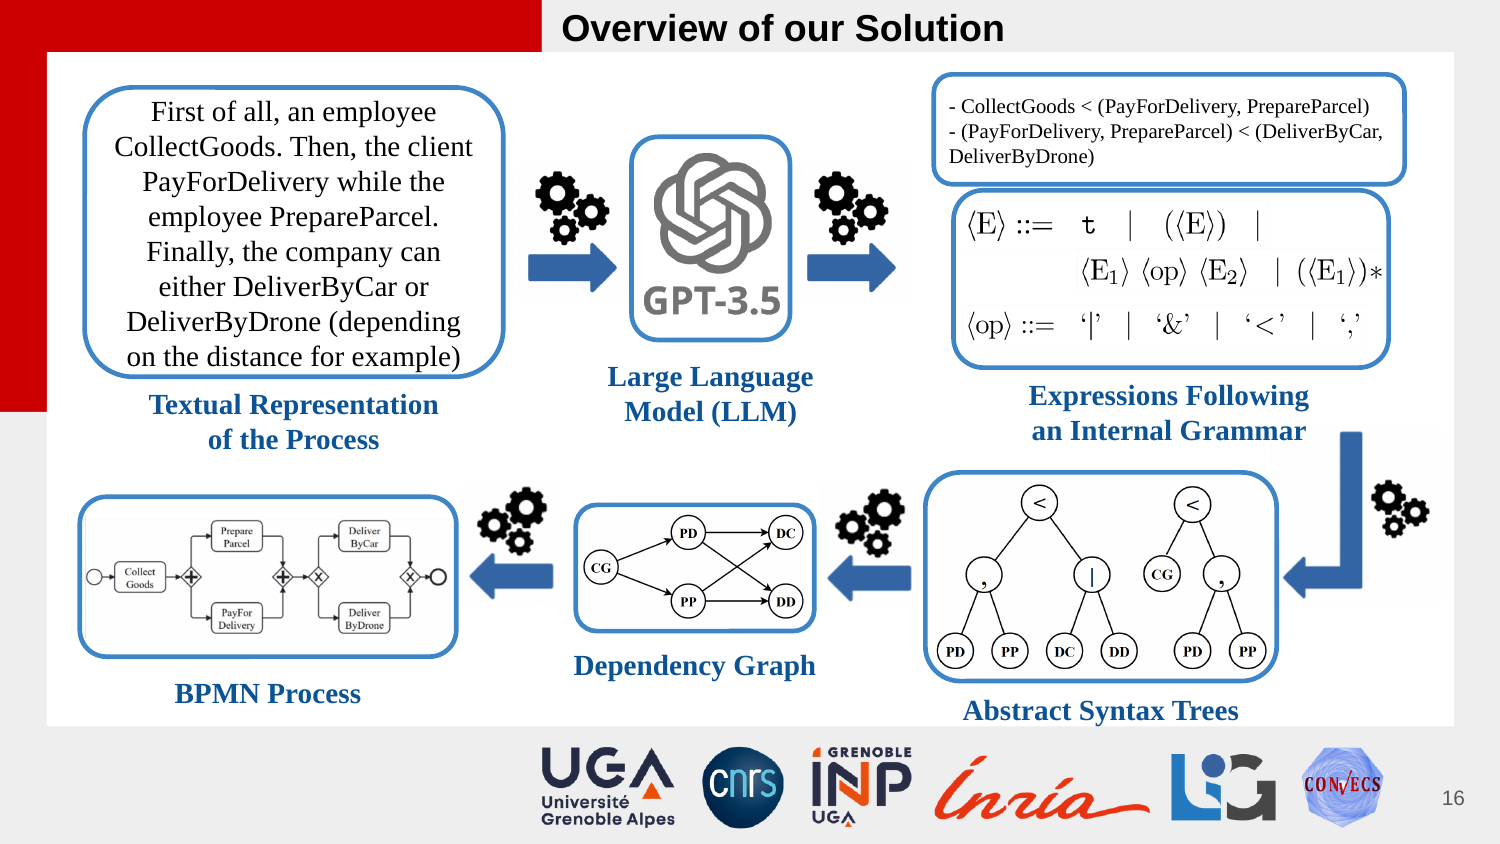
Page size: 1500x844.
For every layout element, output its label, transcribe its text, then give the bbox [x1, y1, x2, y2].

text_box Dependency Graph [532, 636, 858, 691]
text_box Textual Representation of the Process [26, 393, 562, 448]
text_box BPMN Process [105, 664, 431, 720]
text_box Overview of our Solution [546, 0, 1441, 55]
picture [0, 0, 1500, 844]
text_box Expressions Following an Internal Grammar [1006, 359, 1332, 464]
text_box Abstract Syntax Trees [938, 681, 1264, 736]
text_box Large Language Model (LLM) [586, 340, 836, 444]
text_box First of all, an employee CollectGoods. Then, the client PayForDelivery while the employee PrepareParcel. Finally, the company can either DeliverByCar or DeliverByDrone (depending on the distance for example) [84, 87, 504, 377]
slide_number <numéro> [1389, 764, 1480, 830]
text_box - CollectGoods < (PayForDelivery, PrepareParcel) - (PayForDelivery, PrepareParcel) < (DeliverByCar, DeliverByDrone) [937, 77, 1402, 181]
